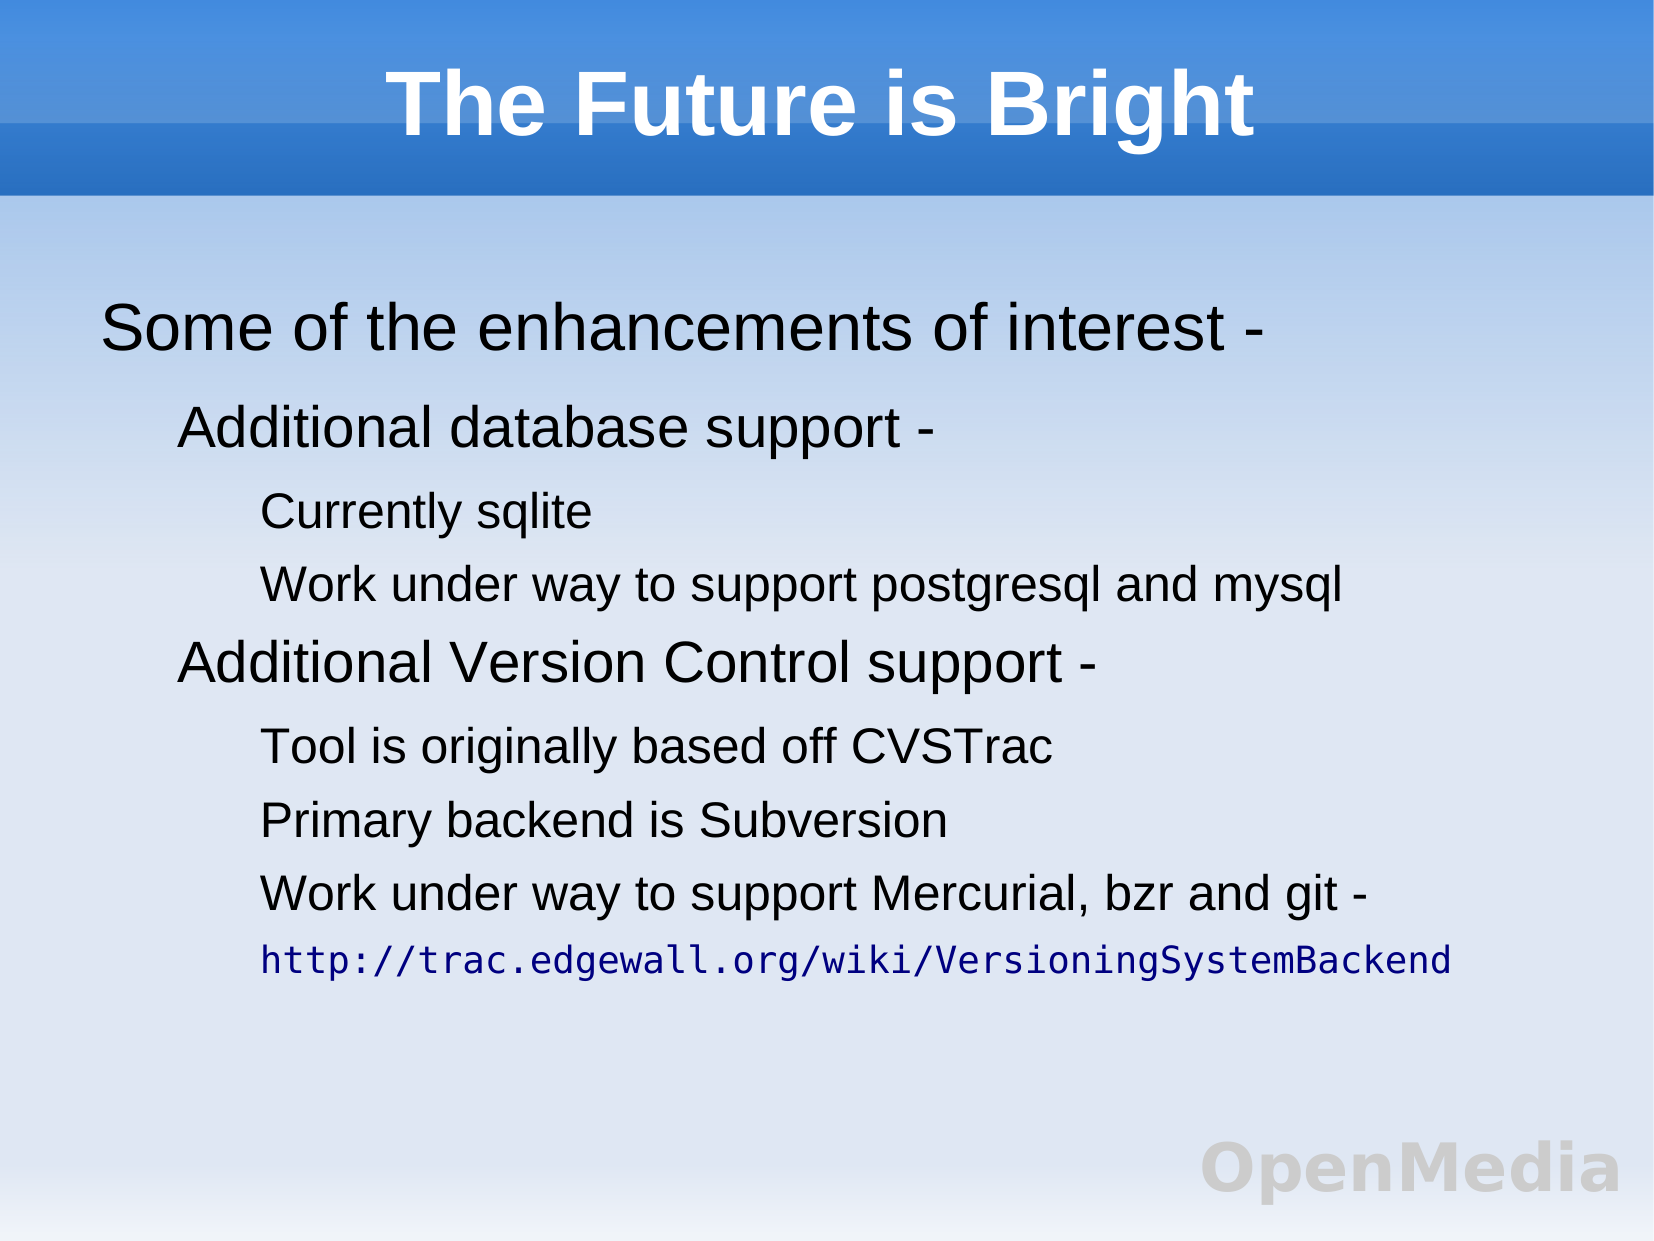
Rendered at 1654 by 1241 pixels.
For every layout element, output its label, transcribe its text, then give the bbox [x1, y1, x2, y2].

title The Future is Bright [76, 0, 1565, 208]
list Some of the enhancements of interest - Additional database support - Currently sqlite Work under way to support postgresql and mysql Additional Version Control support - Tool is originally based off CVSTrac Primary backend is Subversion Work under way to support Mercurial, bzr and git - http://trac.edgewall.org/wiki/VersioningSystemBackend [82, 290, 1571, 1094]
picture [0, 0, 1654, 1241]
